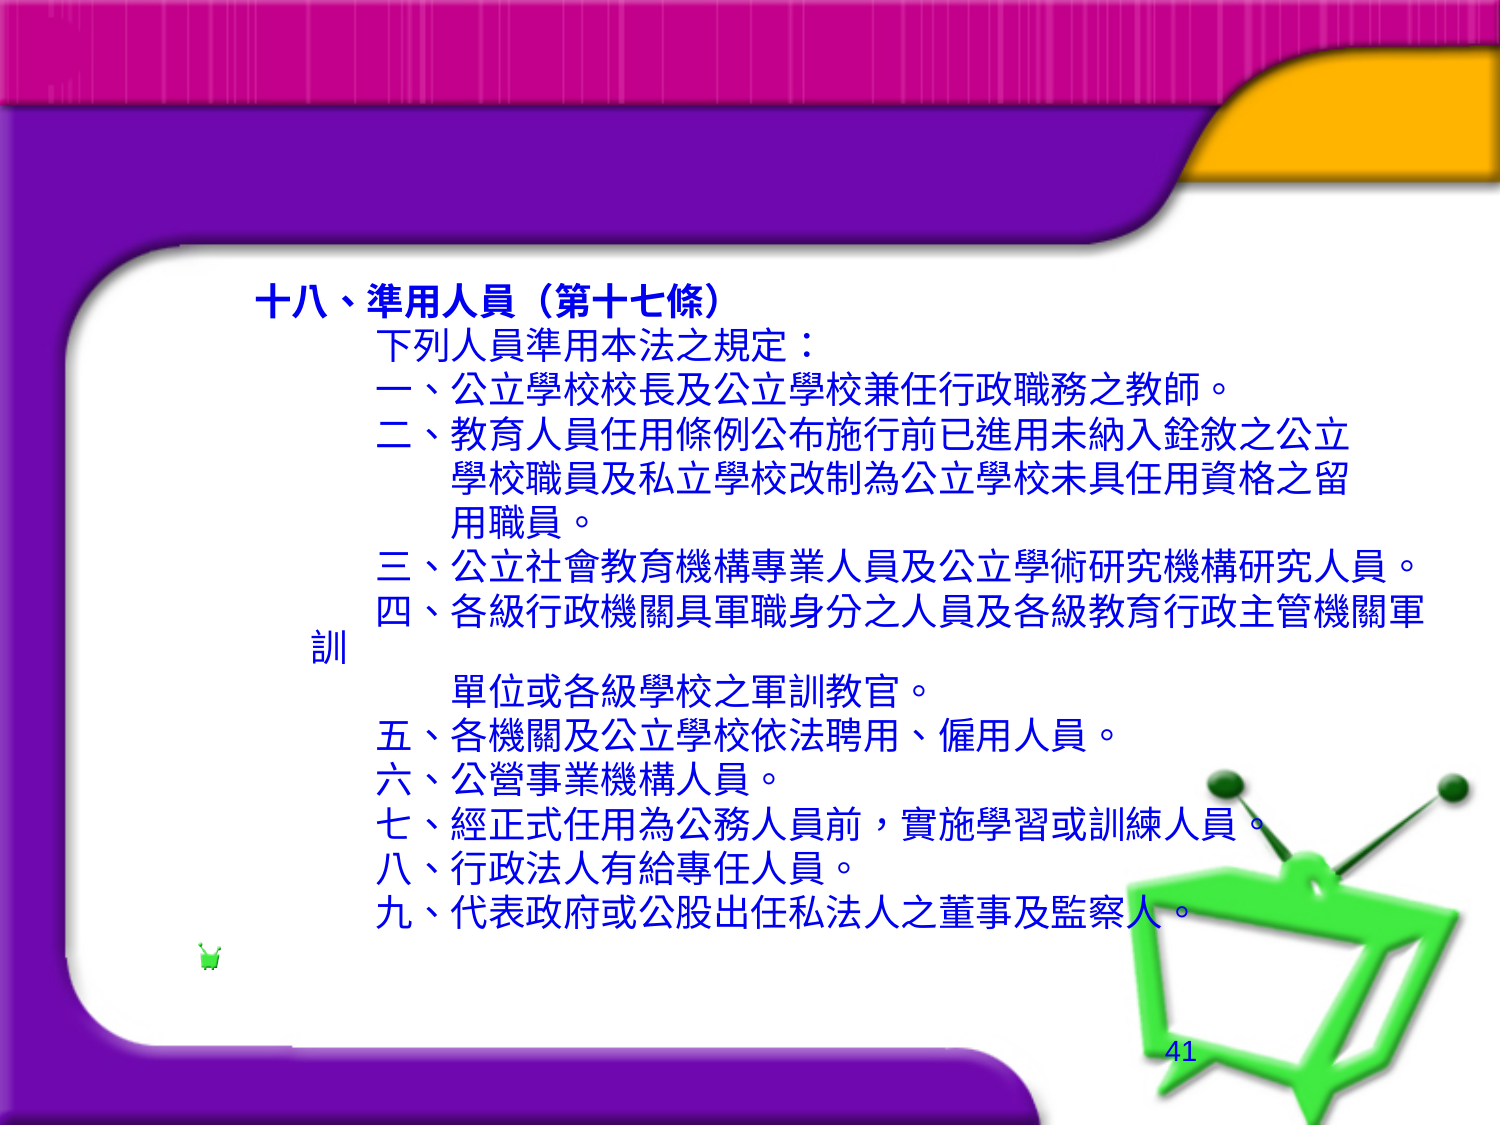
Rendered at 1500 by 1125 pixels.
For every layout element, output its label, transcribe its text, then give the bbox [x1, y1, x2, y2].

list 十八、準用人員（第十七條） 下列人員準用本法之規定： 一、公立學校校長及公立學校兼任行政職務之教師。 二、教育人員任用條例公布施行前已進用未納入銓敘之公立 學校職員及私立學校改制為公立學校未具任用資格之留 用職員。 三、公立社會教育機構專業人員及公立學術研究機構研究人員。 四、各級行政機關具軍職身分之人員及各級教育行政主管機關軍訓 單位或各級學校之軍訓教官。 五、各機關及公立學校依法聘用、僱用人員。 六、公營事業機構人員。 七、經正式任用為公務人員前，實施學習或訓練人員。 八、行政法人有給專任人員。 九、代表政府或公股出任私法人之董事及監察人。 [183, 278, 1446, 967]
text_box [1149, 1025, 1463, 1101]
